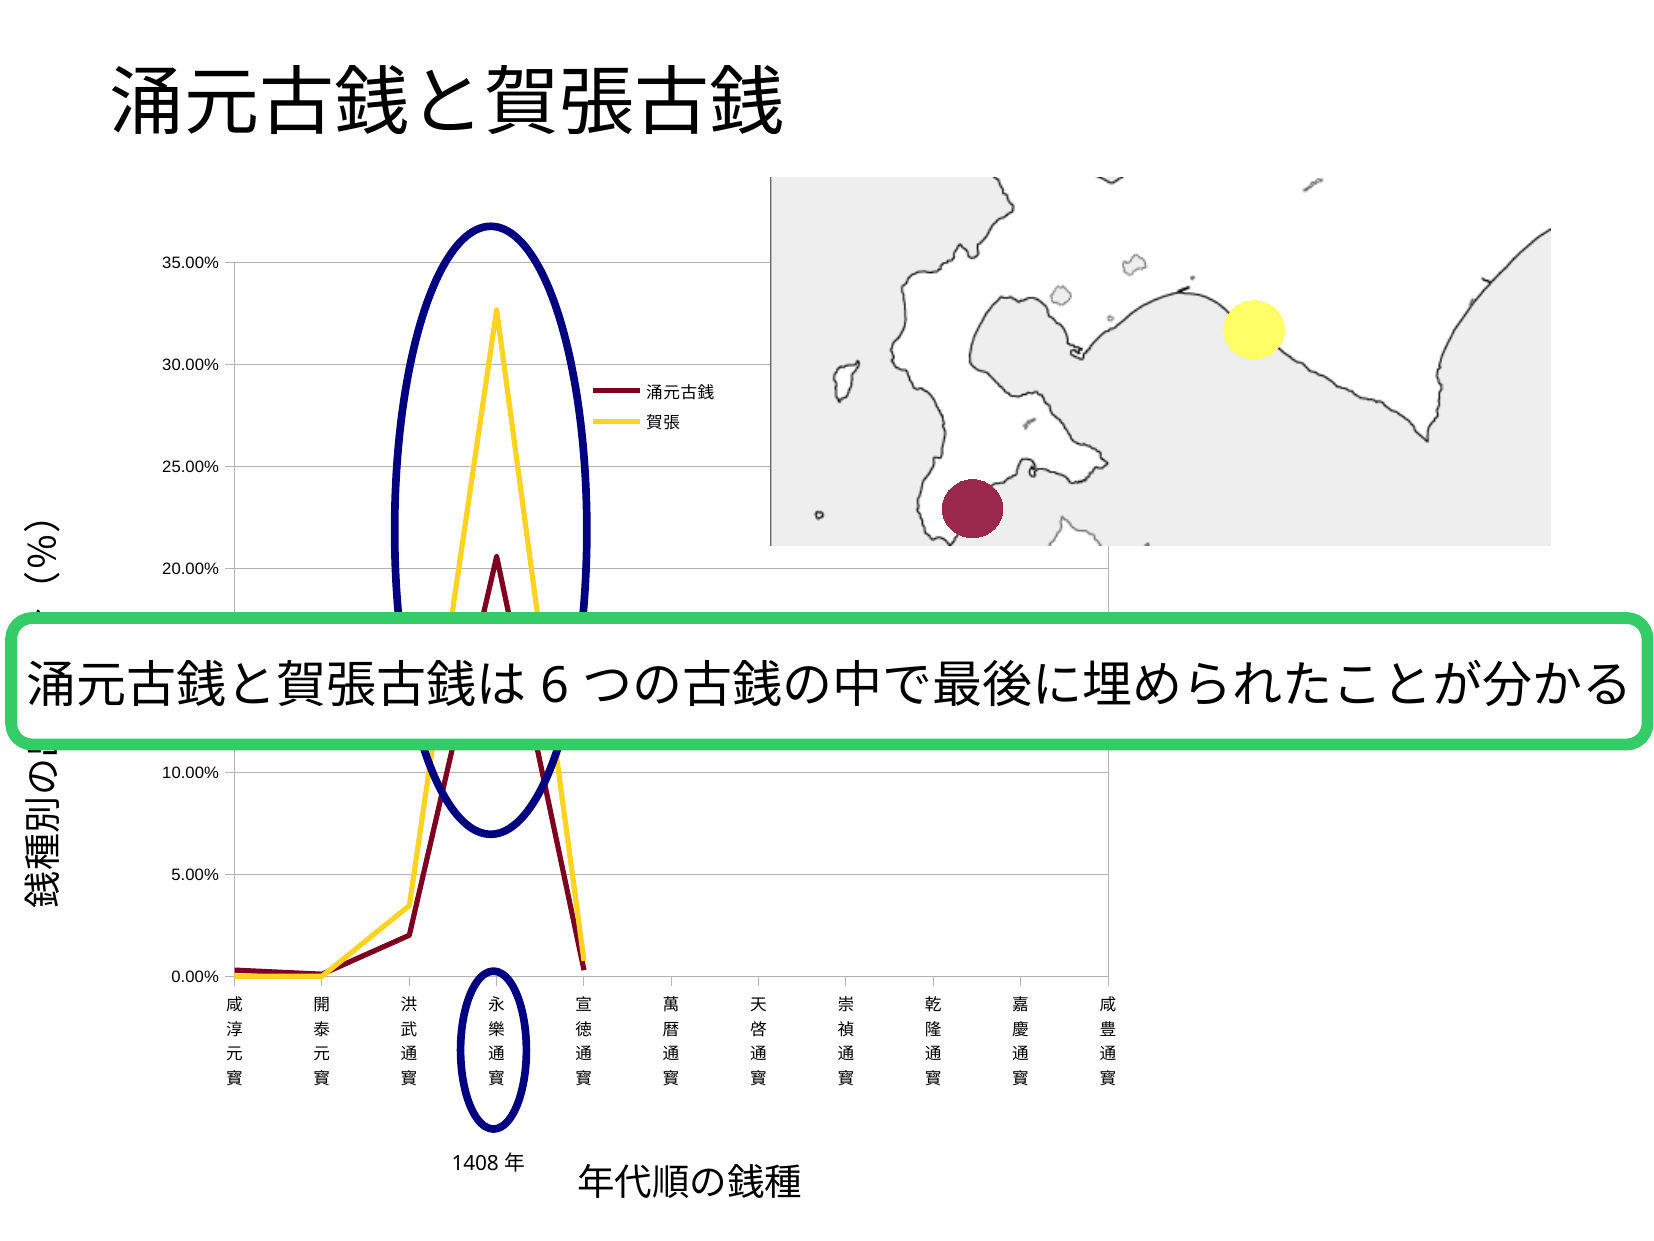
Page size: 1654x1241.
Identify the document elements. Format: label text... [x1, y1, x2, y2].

chart [428, 745, 554, 830]
text_box 1408年 [436, 1139, 548, 1180]
text_box [942, 479, 1003, 538]
chart [399, 233, 582, 617]
chart [519, 233, 1288, 617]
picture [770, 177, 1551, 546]
text_box 涌元古銭と賀張古銭は6つの古銭の中で最後に埋められたことが分かる [11, 617, 1648, 745]
chart [0, 233, 1288, 1212]
text_box 涌元古銭と賀張古銭 [94, 34, 822, 130]
text_box [1223, 300, 1285, 359]
